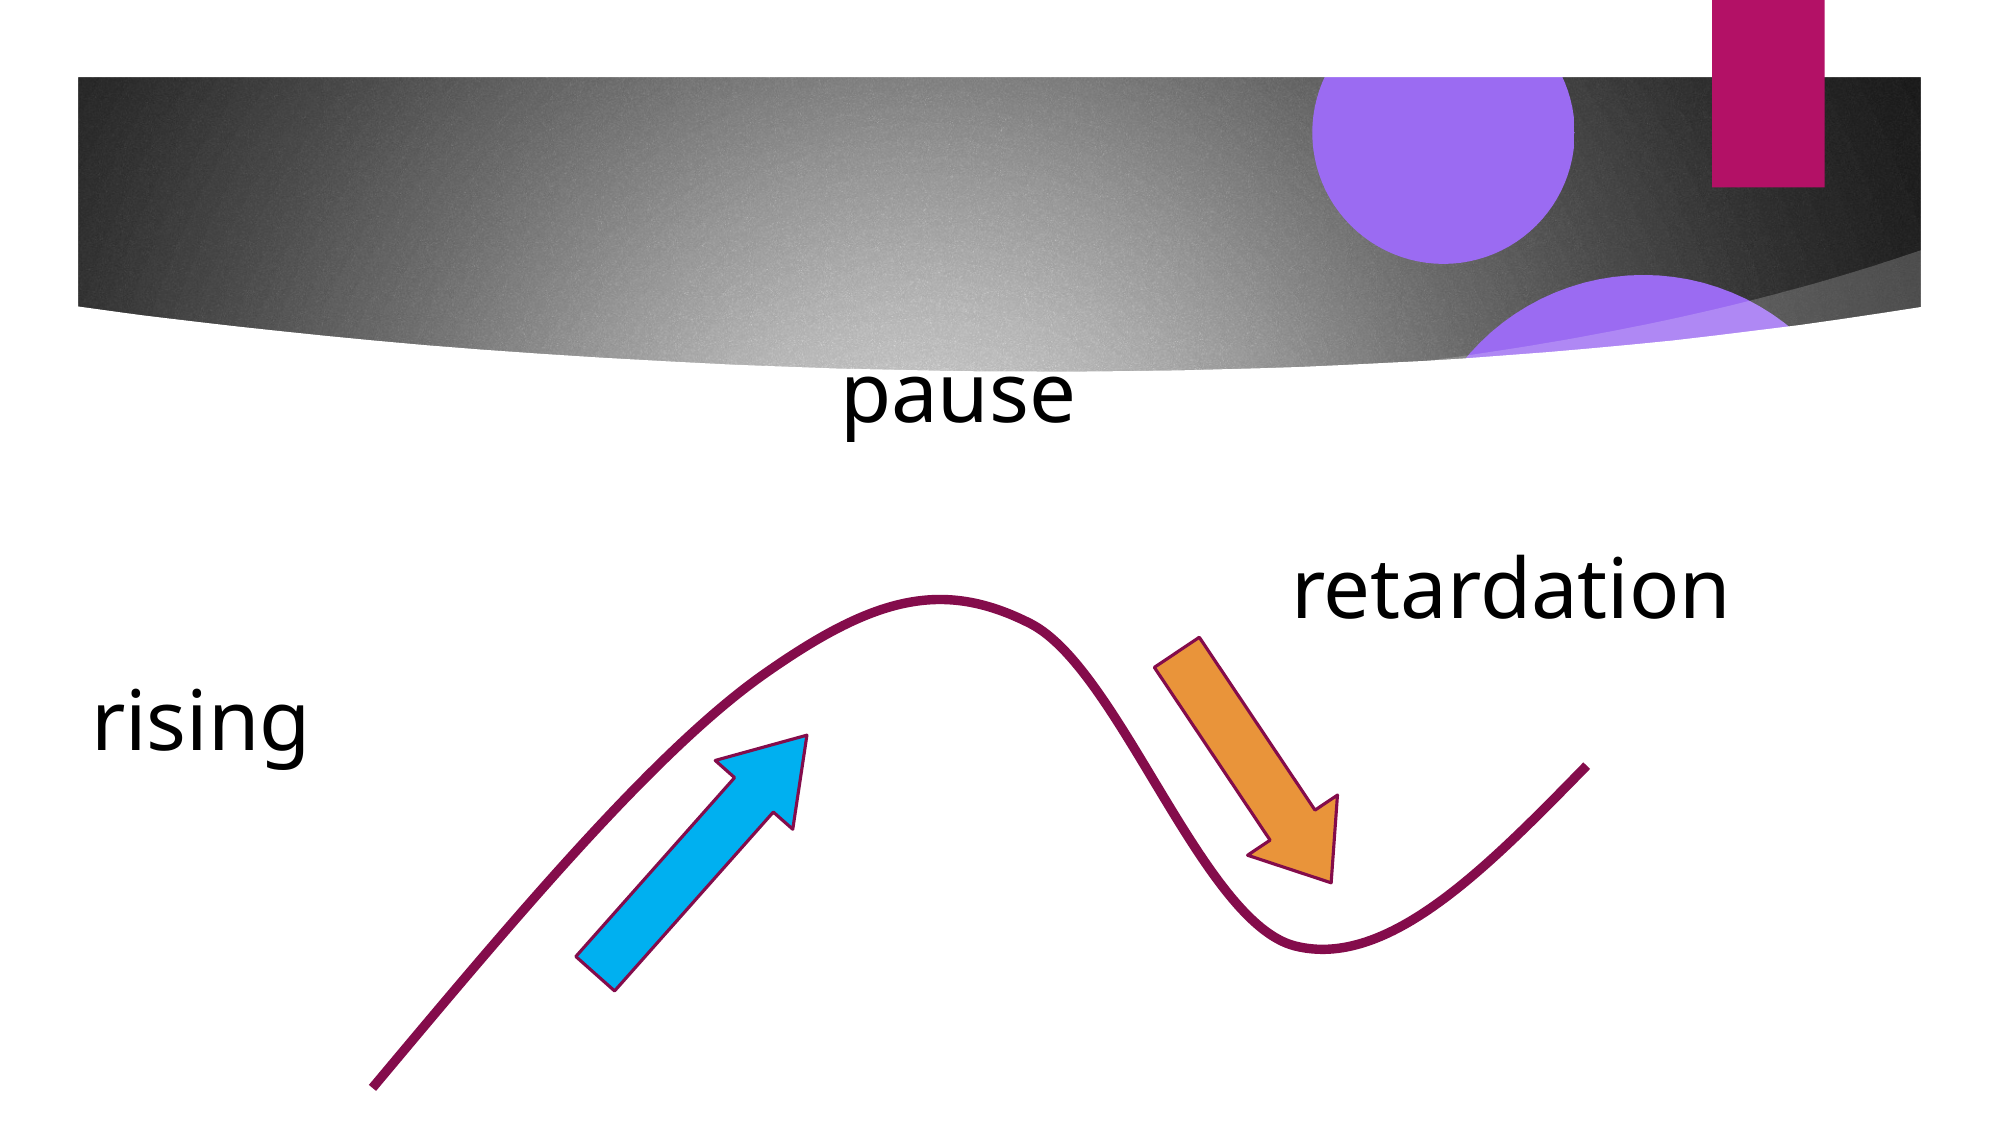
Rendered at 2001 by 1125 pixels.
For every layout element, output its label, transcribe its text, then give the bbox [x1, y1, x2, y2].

text_box rising [657, 763, 669, 775]
picture [79, 78, 1920, 367]
text_box pause [640, 331, 1277, 447]
text_box [575, 735, 807, 991]
text_box [1154, 637, 1338, 883]
text_box retardation [1276, 527, 1822, 643]
text_box rising [76, 659, 669, 775]
